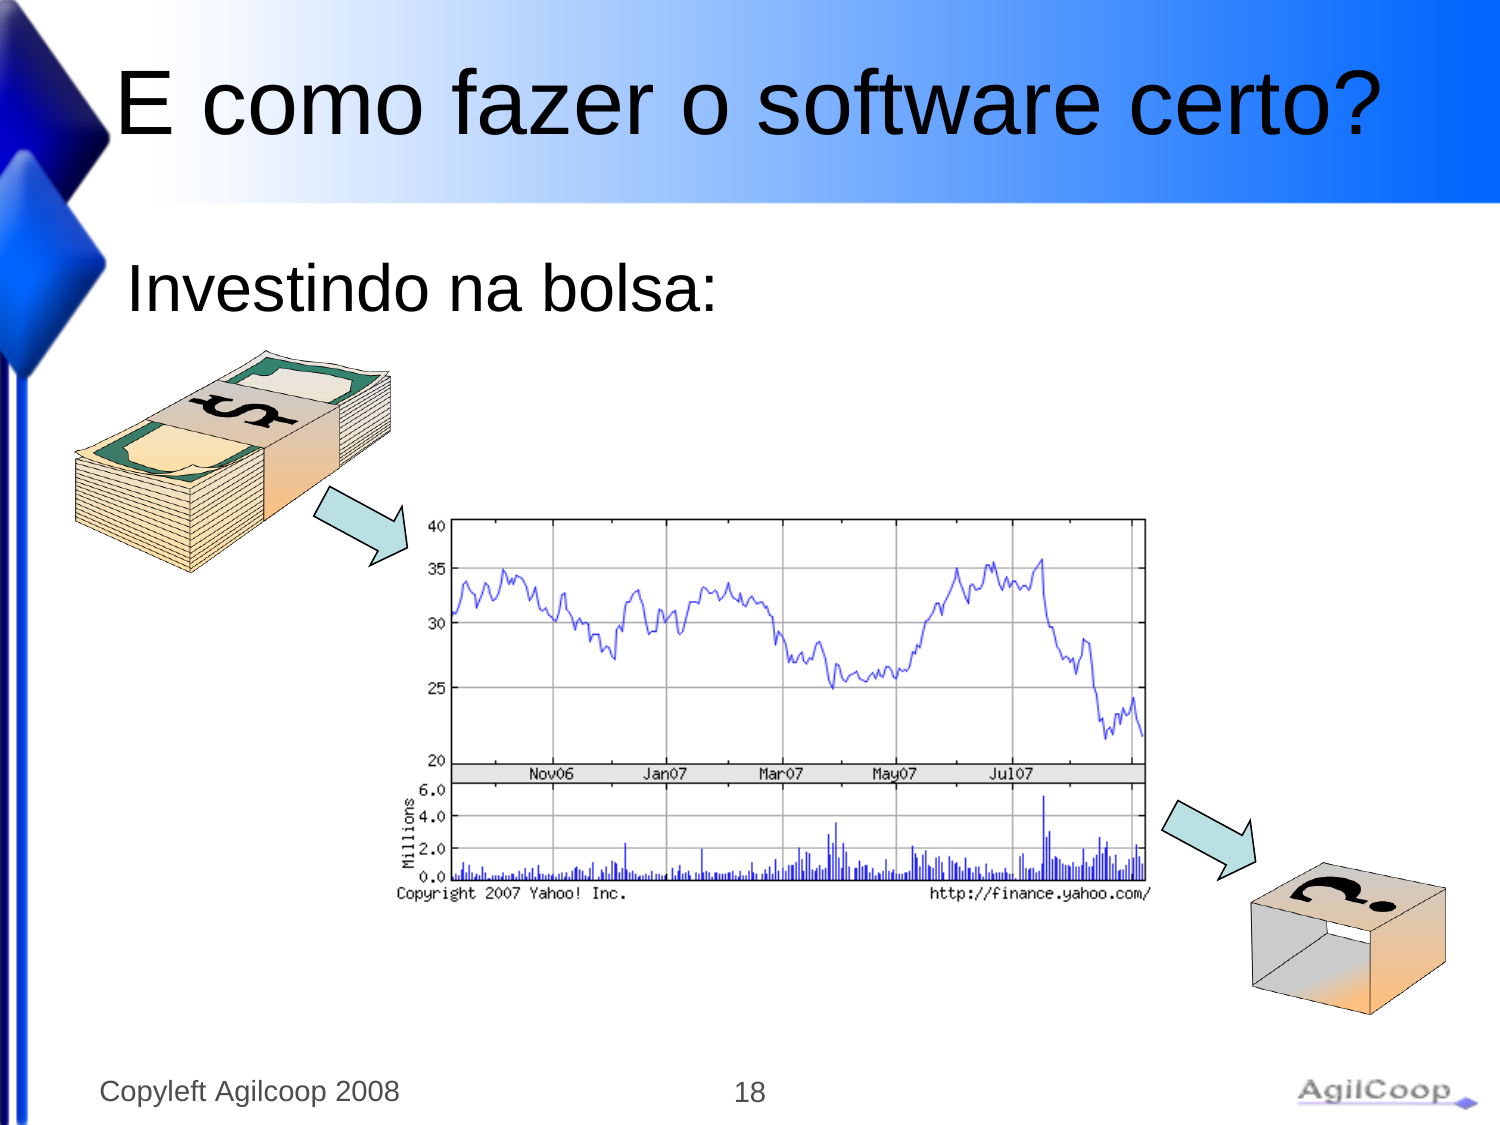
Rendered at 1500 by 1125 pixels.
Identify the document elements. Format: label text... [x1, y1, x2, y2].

title E como fazer o software certo? [75, 8, 1426, 197]
list Investindo na bolsa: [112, 243, 1425, 1006]
text_box [1161, 800, 1256, 880]
text_box [313, 486, 408, 566]
picture [0, 0, 1500, 1125]
